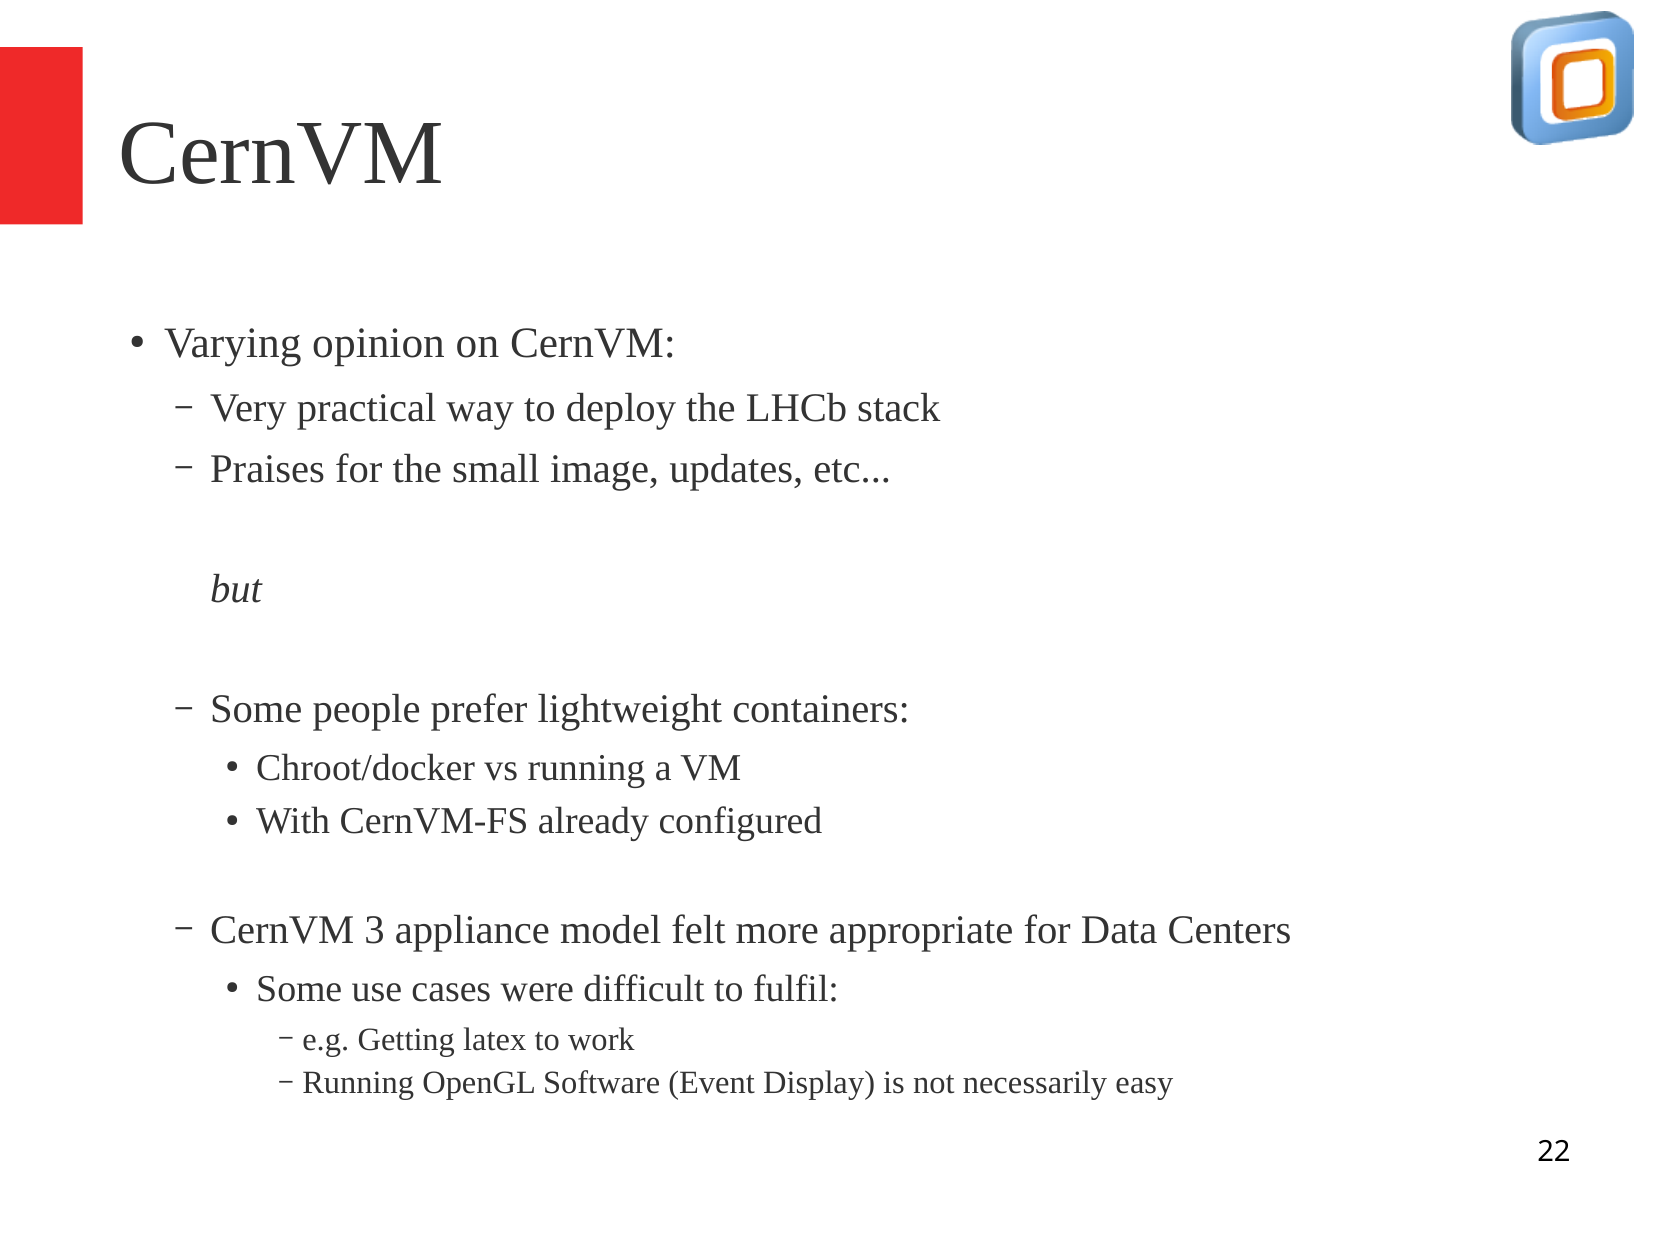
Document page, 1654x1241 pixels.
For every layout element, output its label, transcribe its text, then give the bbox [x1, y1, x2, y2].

title CernVM [118, 49, 1571, 257]
picture [1511, 11, 1634, 145]
list Varying opinion on CernVM: Very practical way to deploy the LHCb stack Praises for the small image, updates, etc... but Some people prefer lightweight containers: Chroot/docker vs running a VM With CernVM-FS already configured CernVM 3 appliance model felt more appropriate for Data Centers Some use cases were difficult to fulfil: e.g. Getting latex to work Running OpenGL Software (Event Display) is not necessarily easy [118, 318, 1536, 1111]
